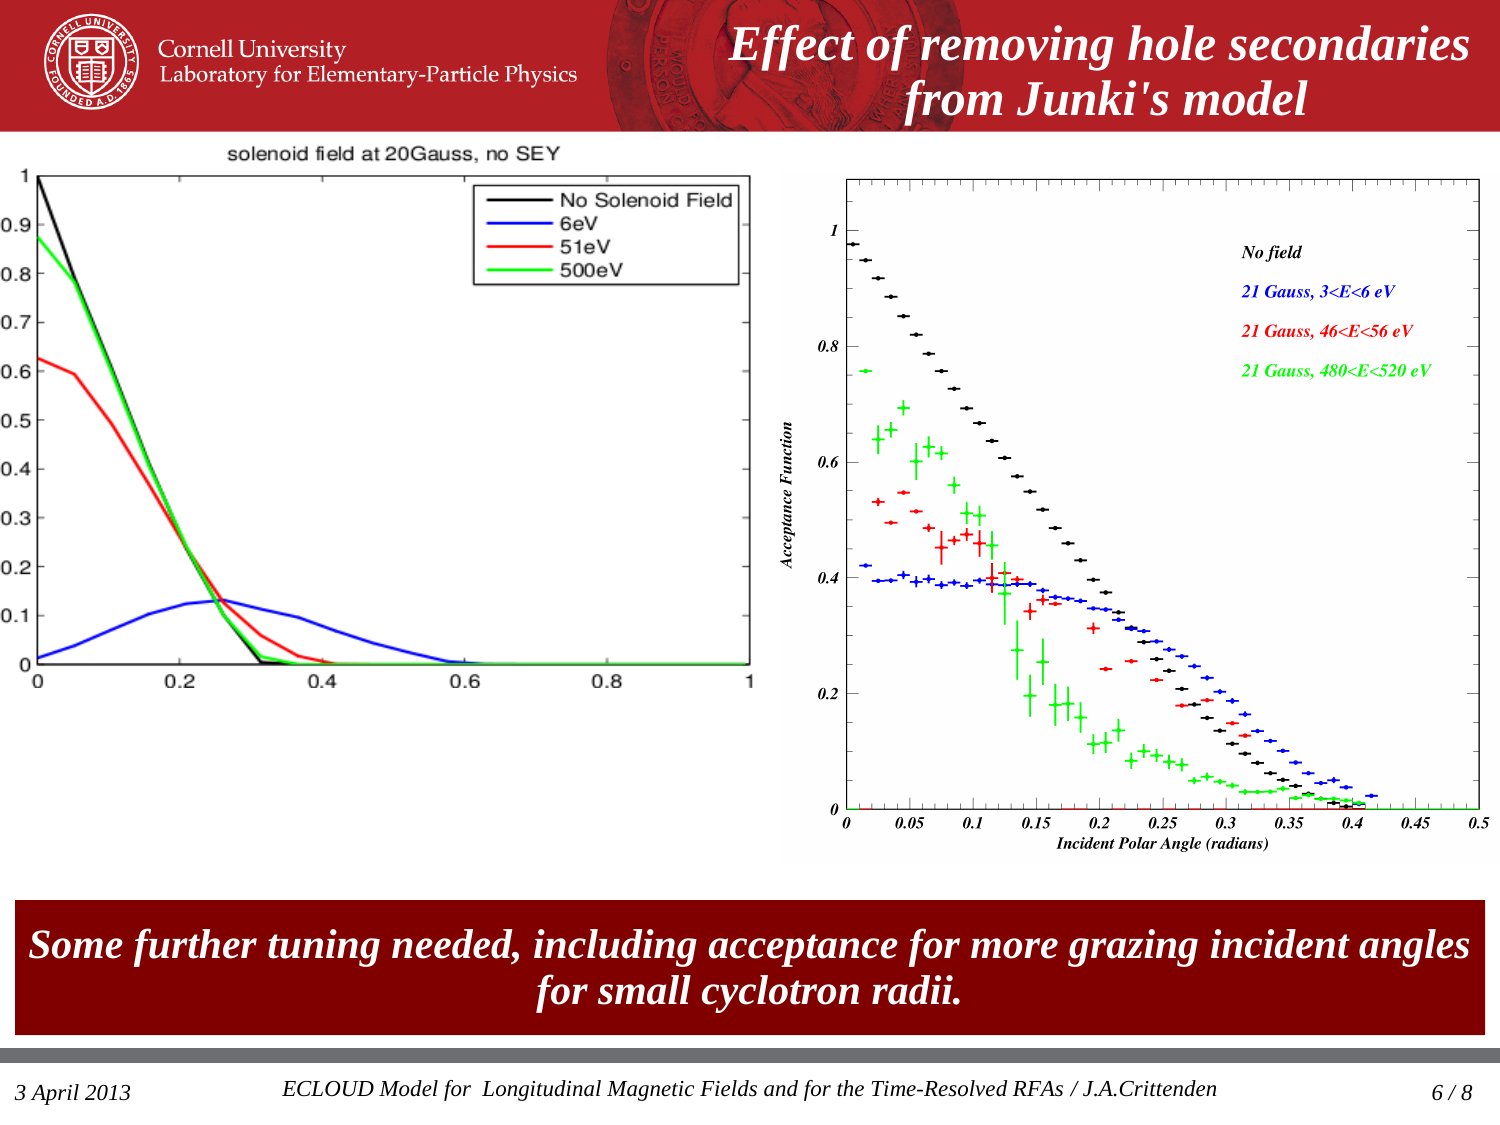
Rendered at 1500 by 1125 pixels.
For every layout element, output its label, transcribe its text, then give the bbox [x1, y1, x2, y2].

title Effect of removing hole secondaries from Junki's model [712, 7, 1500, 136]
picture [780, 172, 1500, 863]
picture [0, 0, 1500, 132]
text_box Some further tuning needed, including acceptance for more grazing incident angles for small cyclotron radii. [15, 900, 1486, 1036]
picture [0, 133, 765, 688]
